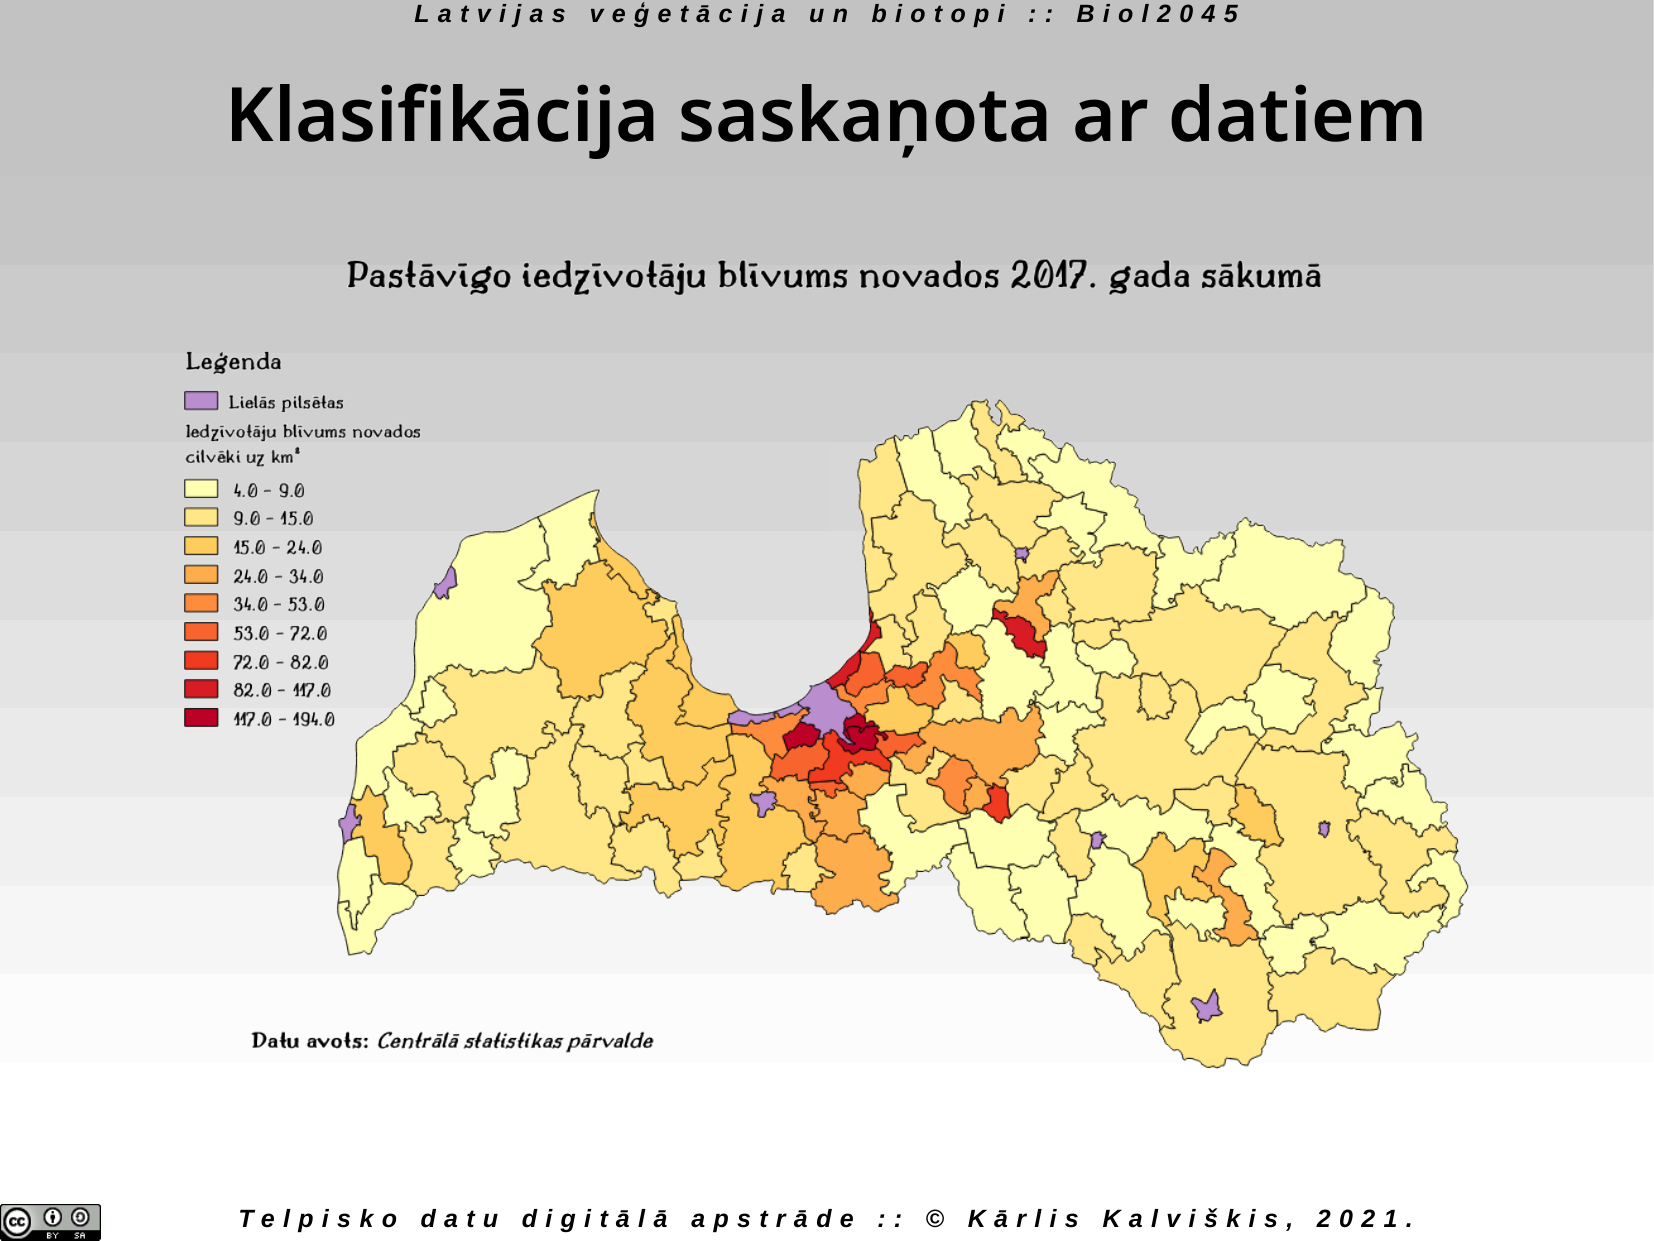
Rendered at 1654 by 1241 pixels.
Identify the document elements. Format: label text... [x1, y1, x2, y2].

picture [0, 0, 1654, 1241]
title Klasifikācija saskaņota ar datiem [29, 40, 1625, 288]
